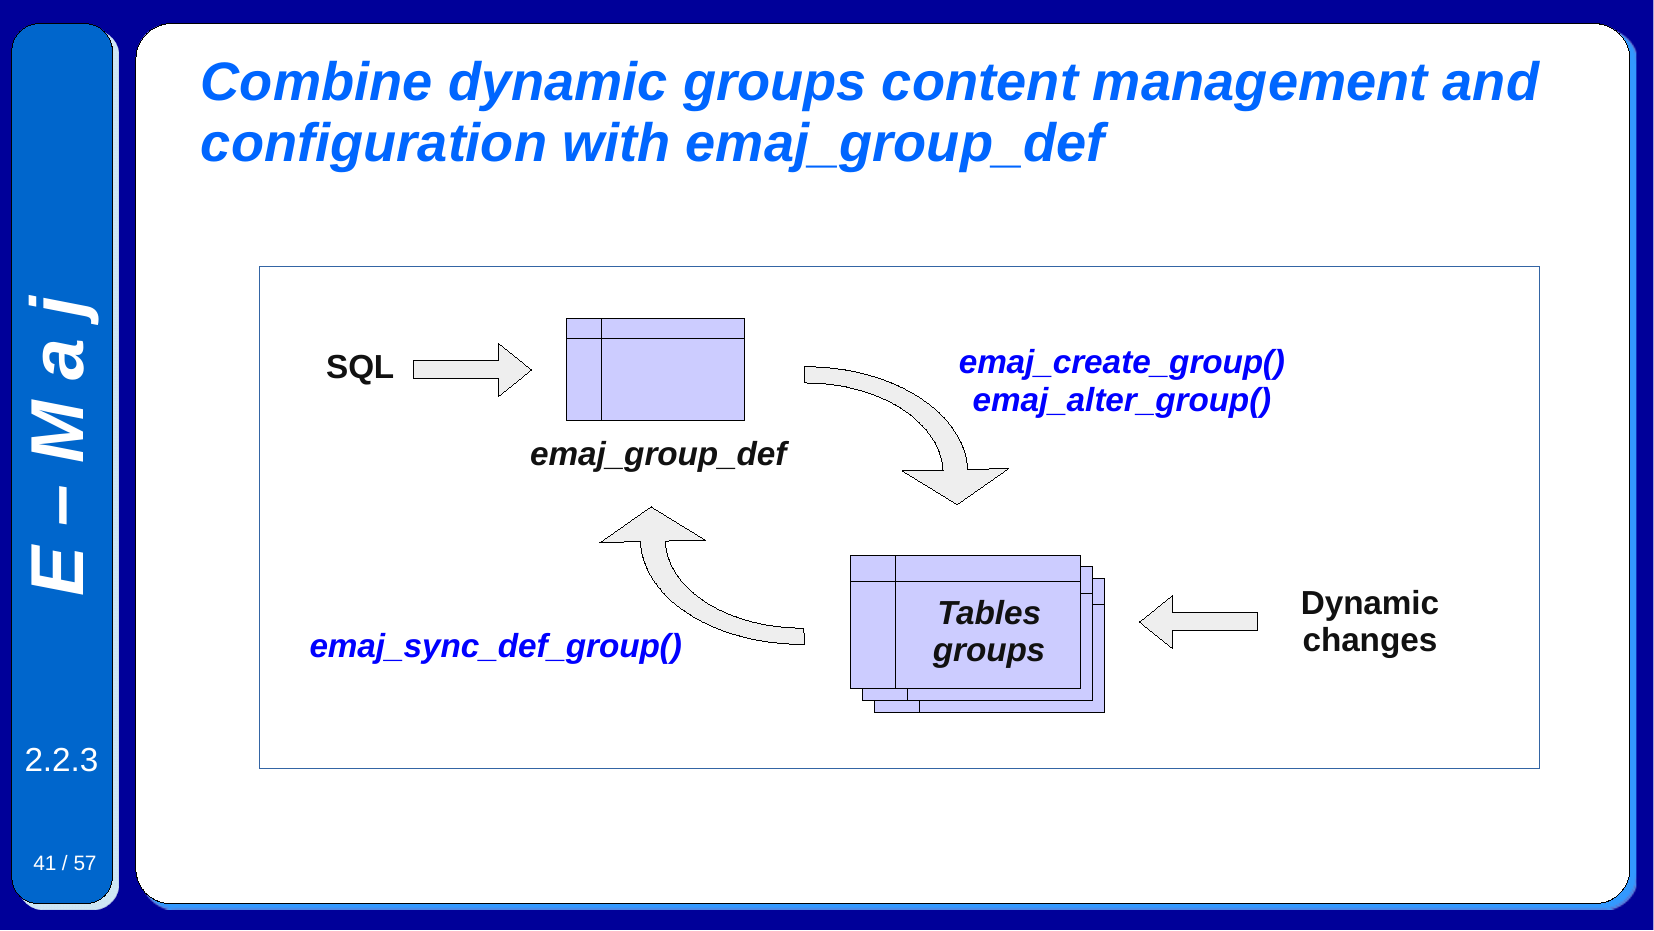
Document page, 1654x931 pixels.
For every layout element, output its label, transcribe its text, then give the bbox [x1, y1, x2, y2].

text_box [1139, 595, 1258, 649]
text_box [566, 318, 745, 421]
text_box [599, 506, 805, 645]
text_box [850, 555, 1105, 713]
text_box emaj_group_def [513, 427, 804, 485]
title Combine dynamic groups content management and configuration with emaj_group_def [200, 34, 1575, 191]
text_box emaj_create_group() emaj_alter_group() [927, 336, 1317, 426]
text_box SQL [295, 341, 426, 398]
text_box Tables groups [897, 587, 1081, 680]
text_box [804, 366, 1009, 505]
text_box Dynamic changes [1263, 577, 1477, 667]
text_box emaj_sync_def_group() [289, 619, 703, 672]
text_box [413, 343, 532, 397]
